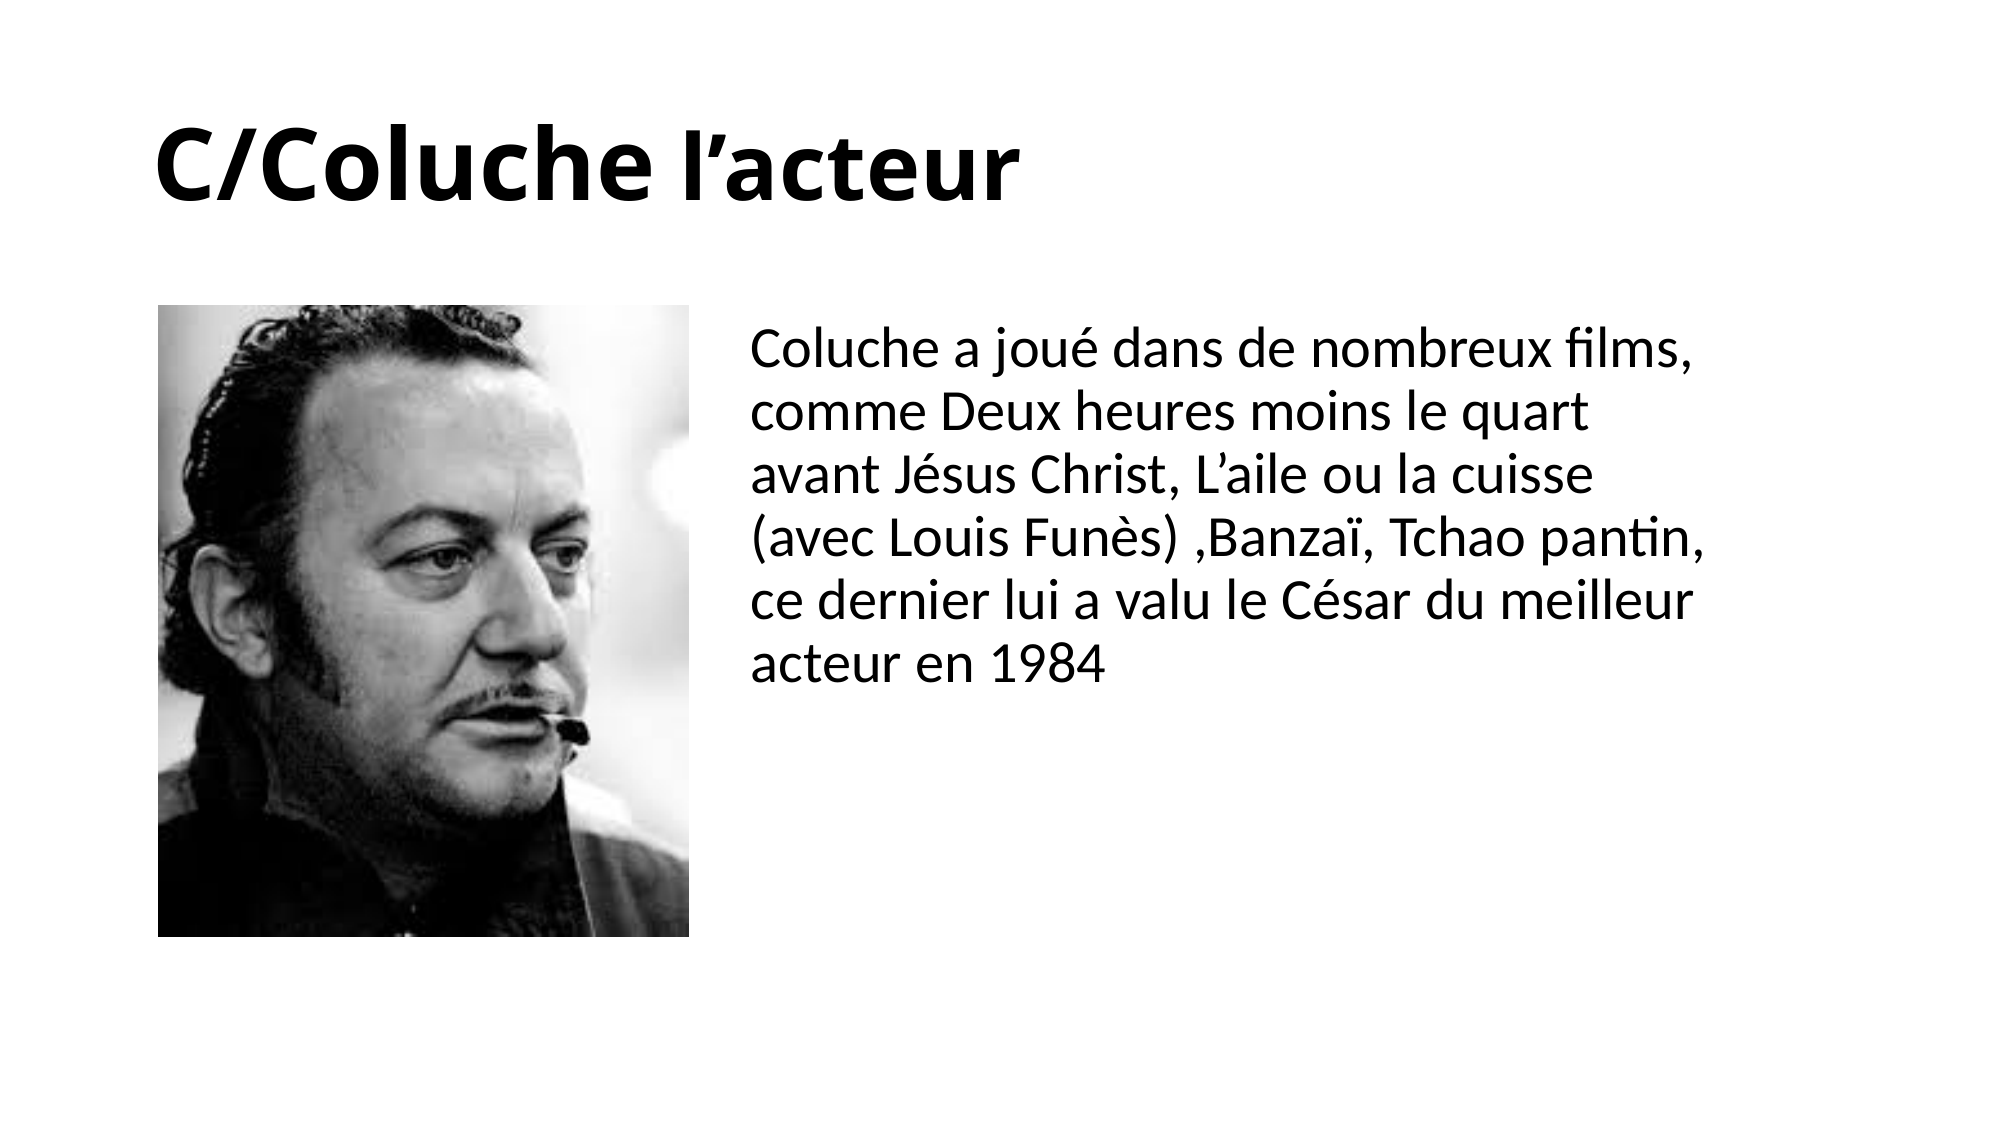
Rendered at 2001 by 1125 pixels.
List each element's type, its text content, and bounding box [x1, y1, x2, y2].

picture [158, 305, 689, 937]
list Coluche a joué dans de nombreux films, comme Deux heures moins le quart avant Jésus Christ, L’aile ou la cuisse (avec Louis Funès) ,Banzaï, Tchao pantin, ce dernier lui a valu le César du meilleur acteur en 1984 [735, 309, 1724, 937]
title C/Coluche l’acteur [137, 59, 1863, 278]
